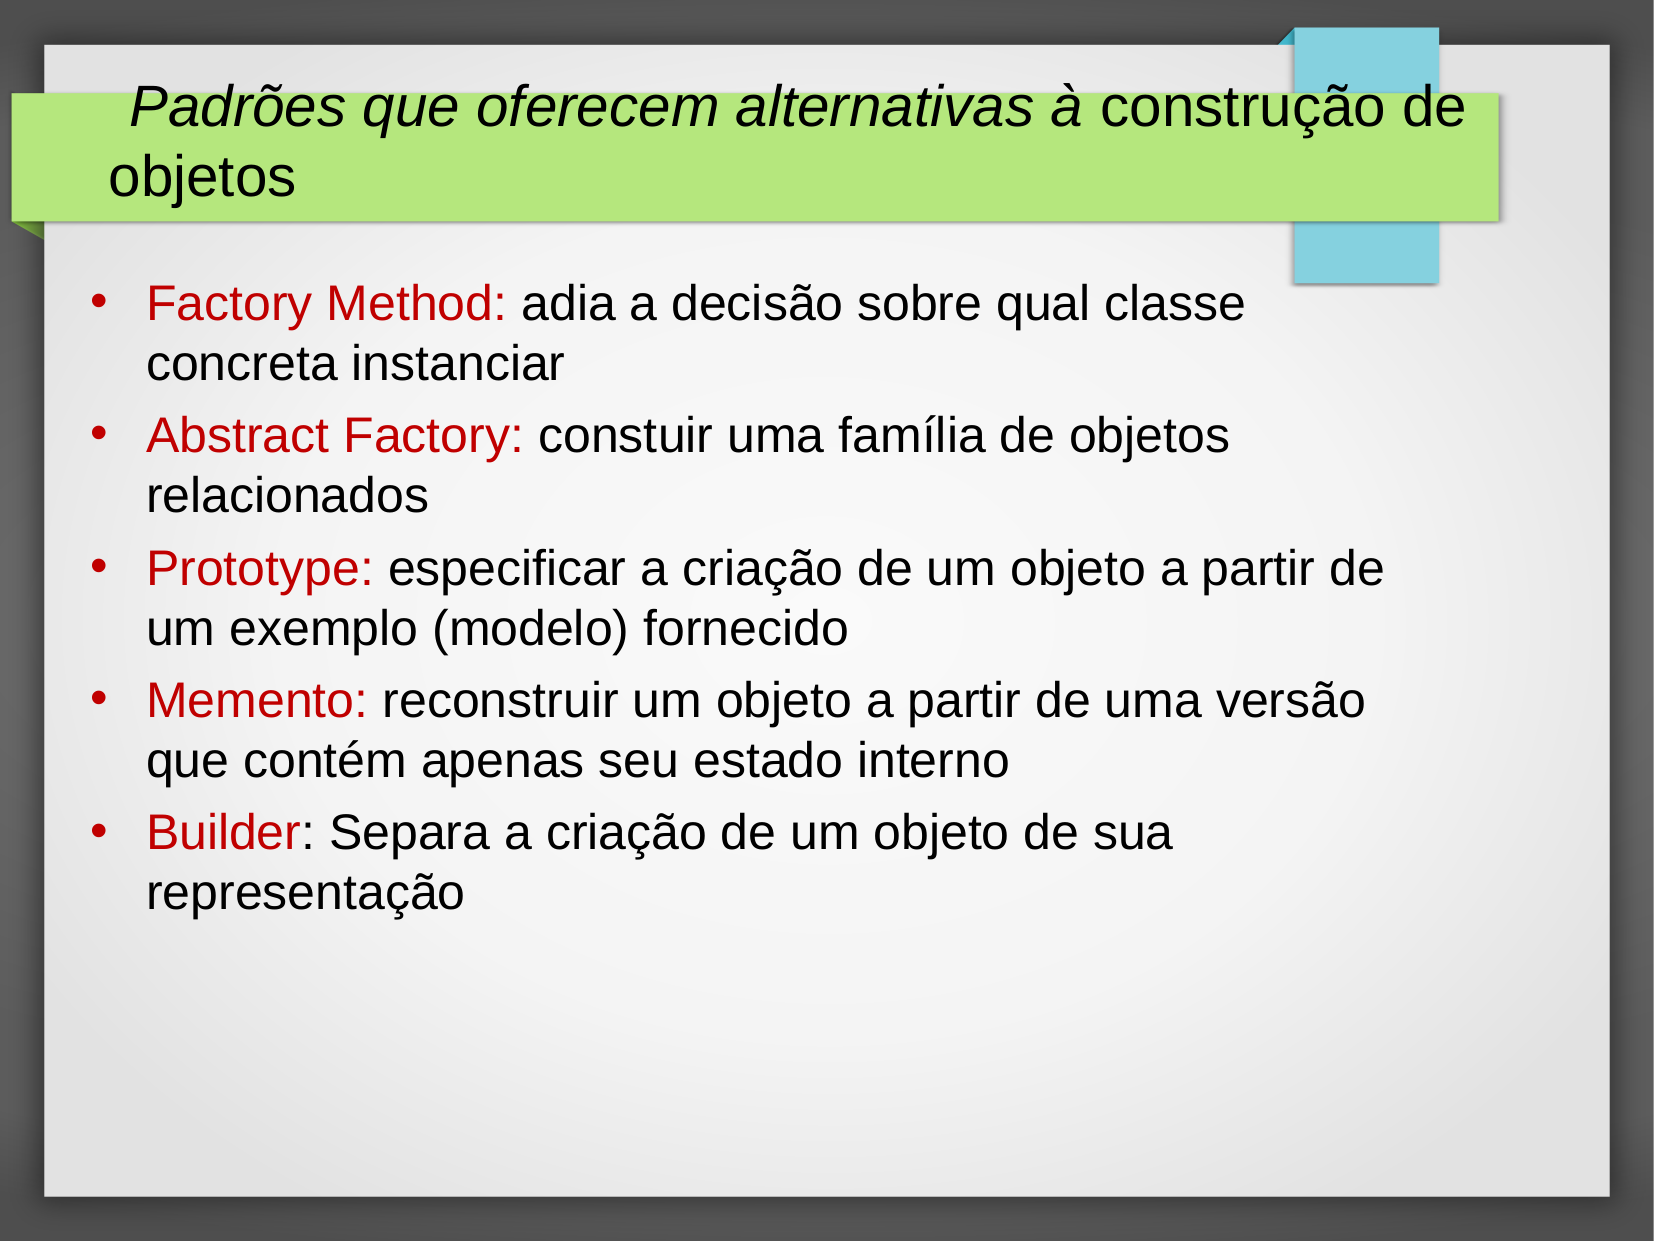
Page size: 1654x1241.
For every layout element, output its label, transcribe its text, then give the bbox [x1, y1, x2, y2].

list Factory Method: adia a decisão sobre qual classe concreta instanciar Abstract Factory: constuir uma família de objetos relacionados Prototype: especificar a criação de um objeto a partir de um exemplo (modelo) fornecido Memento: reconstruir um objeto a partir de uma versão que contém apenas seu estado interno Builder: Separa a criação de um objeto de sua representação [75, 262, 1426, 1005]
title Padrões que oferecem alternativas à construção de objetos [93, 44, 1488, 233]
picture [0, 0, 1654, 1241]
